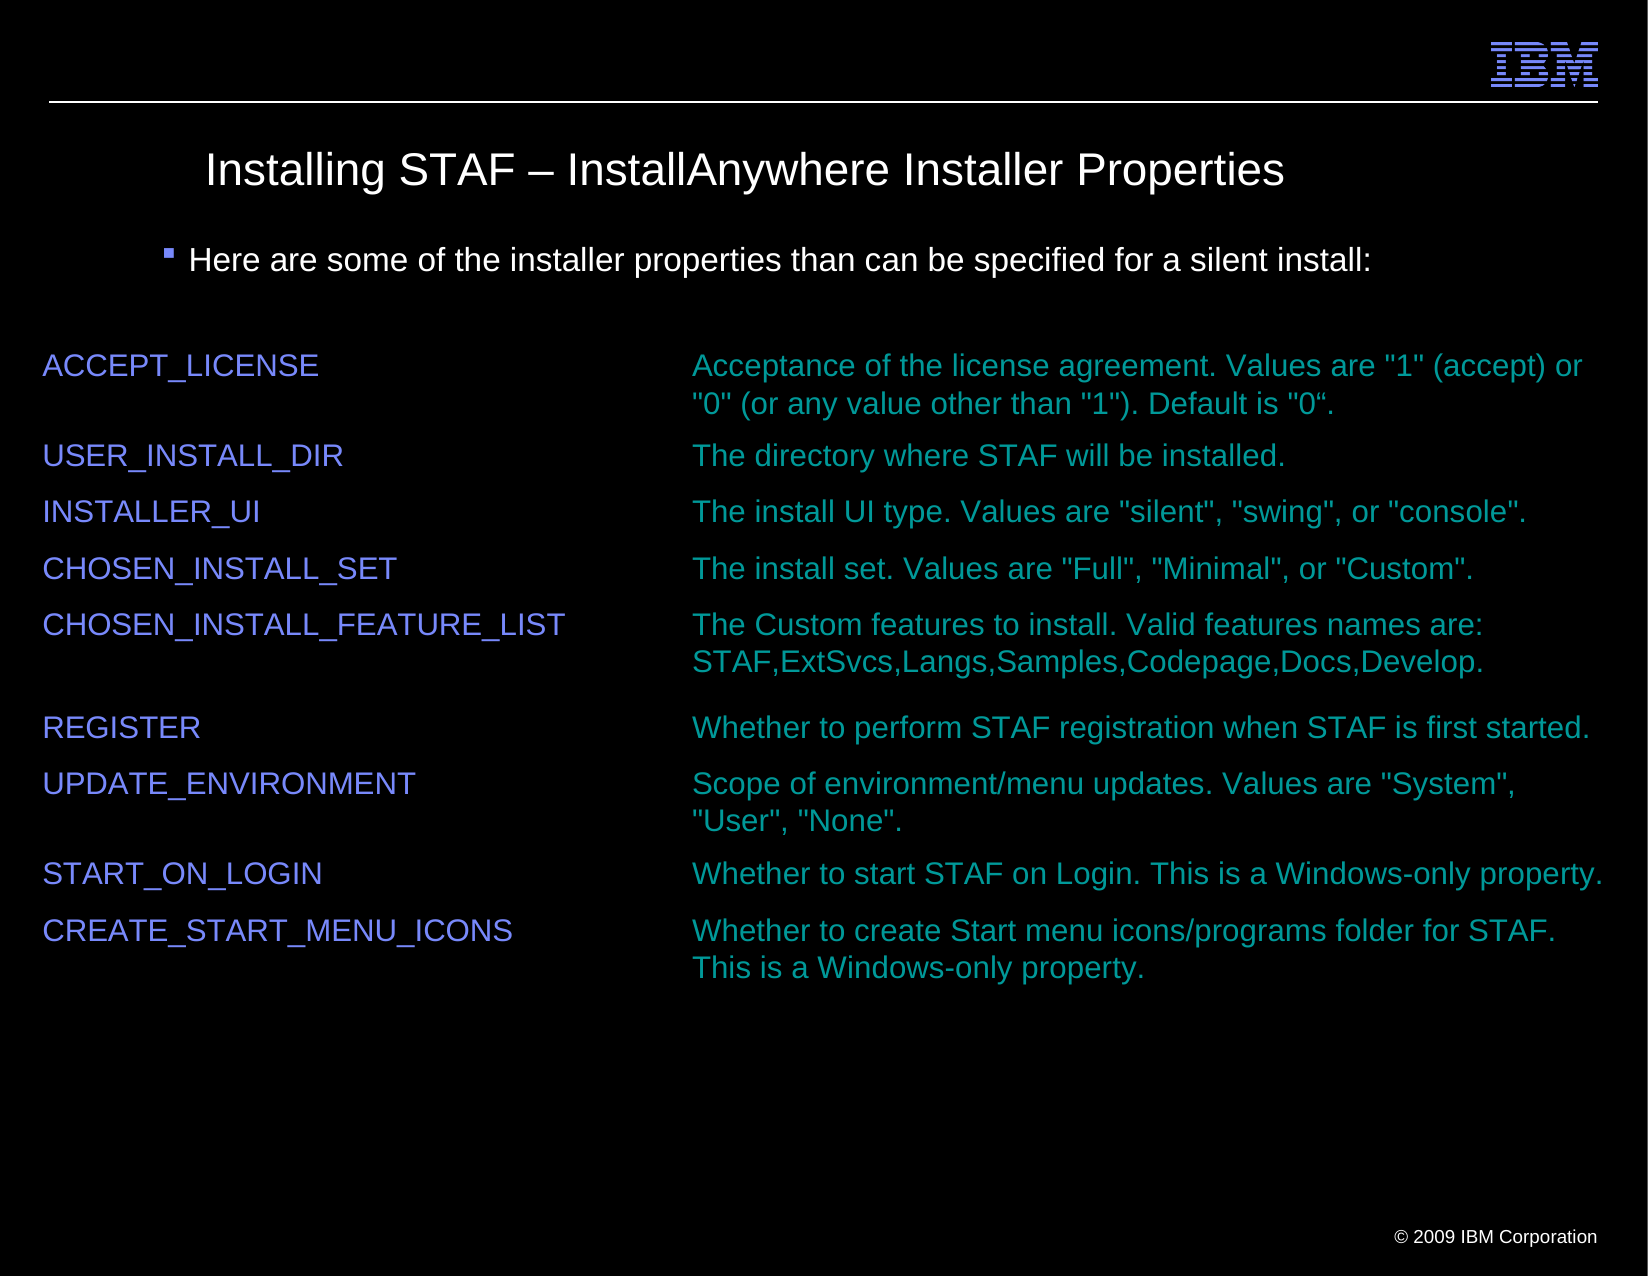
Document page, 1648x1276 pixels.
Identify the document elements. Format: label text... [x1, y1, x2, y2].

table_cell The directory where STAF will be installed. [677, 428, 1624, 484]
table_cell USER_INSTALL_DIR [28, 428, 677, 484]
table_cell Scope of environment/menu updates. Values are "System", "User", "None". [677, 756, 1624, 846]
table_cell CHOSEN_INSTALL_SET [28, 540, 677, 597]
table_cell CREATE_START_MENU_ICONS [28, 902, 677, 993]
table_cell The Custom features to install. Valid features names are: STAF,ExtSvcs,Langs,Samples,Codepage,Docs,Develop. [677, 597, 1624, 700]
picture [1491, 42, 1598, 87]
table_cell Whether to create Start menu icons/programs folder for STAF. This is a Windows-only property. [677, 902, 1624, 993]
table_cell UPDATE_ENVIRONMENT [28, 756, 677, 846]
text_box Here are some of the installer properties than can be specified for a silent install: [161, 237, 1524, 338]
title Installing STAF – InstallAnywhere Installer Properties [188, 137, 1648, 231]
table_cell CHOSEN_INSTALL_FEATURE_LIST [28, 597, 677, 700]
table_cell Whether to start STAF on Login. This is a Windows-only property. [677, 846, 1624, 902]
table_cell The install UI type. Values are "silent", "swing", or "console". [677, 484, 1624, 540]
table_cell START_ON_LOGIN [28, 846, 677, 902]
table_cell The install set. Values are "Full", "Minimal", or "Custom". [677, 540, 1624, 597]
table_header ACCEPT_LICENSE [28, 338, 677, 428]
table_cell REGISTER [28, 700, 677, 756]
table_header Acceptance of the license agreement. Values are "1" (accept) or "0" (or any value other than "1"). Default is "0“. [677, 338, 1624, 428]
table_cell INSTALLER_UI [28, 484, 677, 540]
table_cell Whether to perform STAF registration when STAF is first started. [677, 700, 1624, 756]
